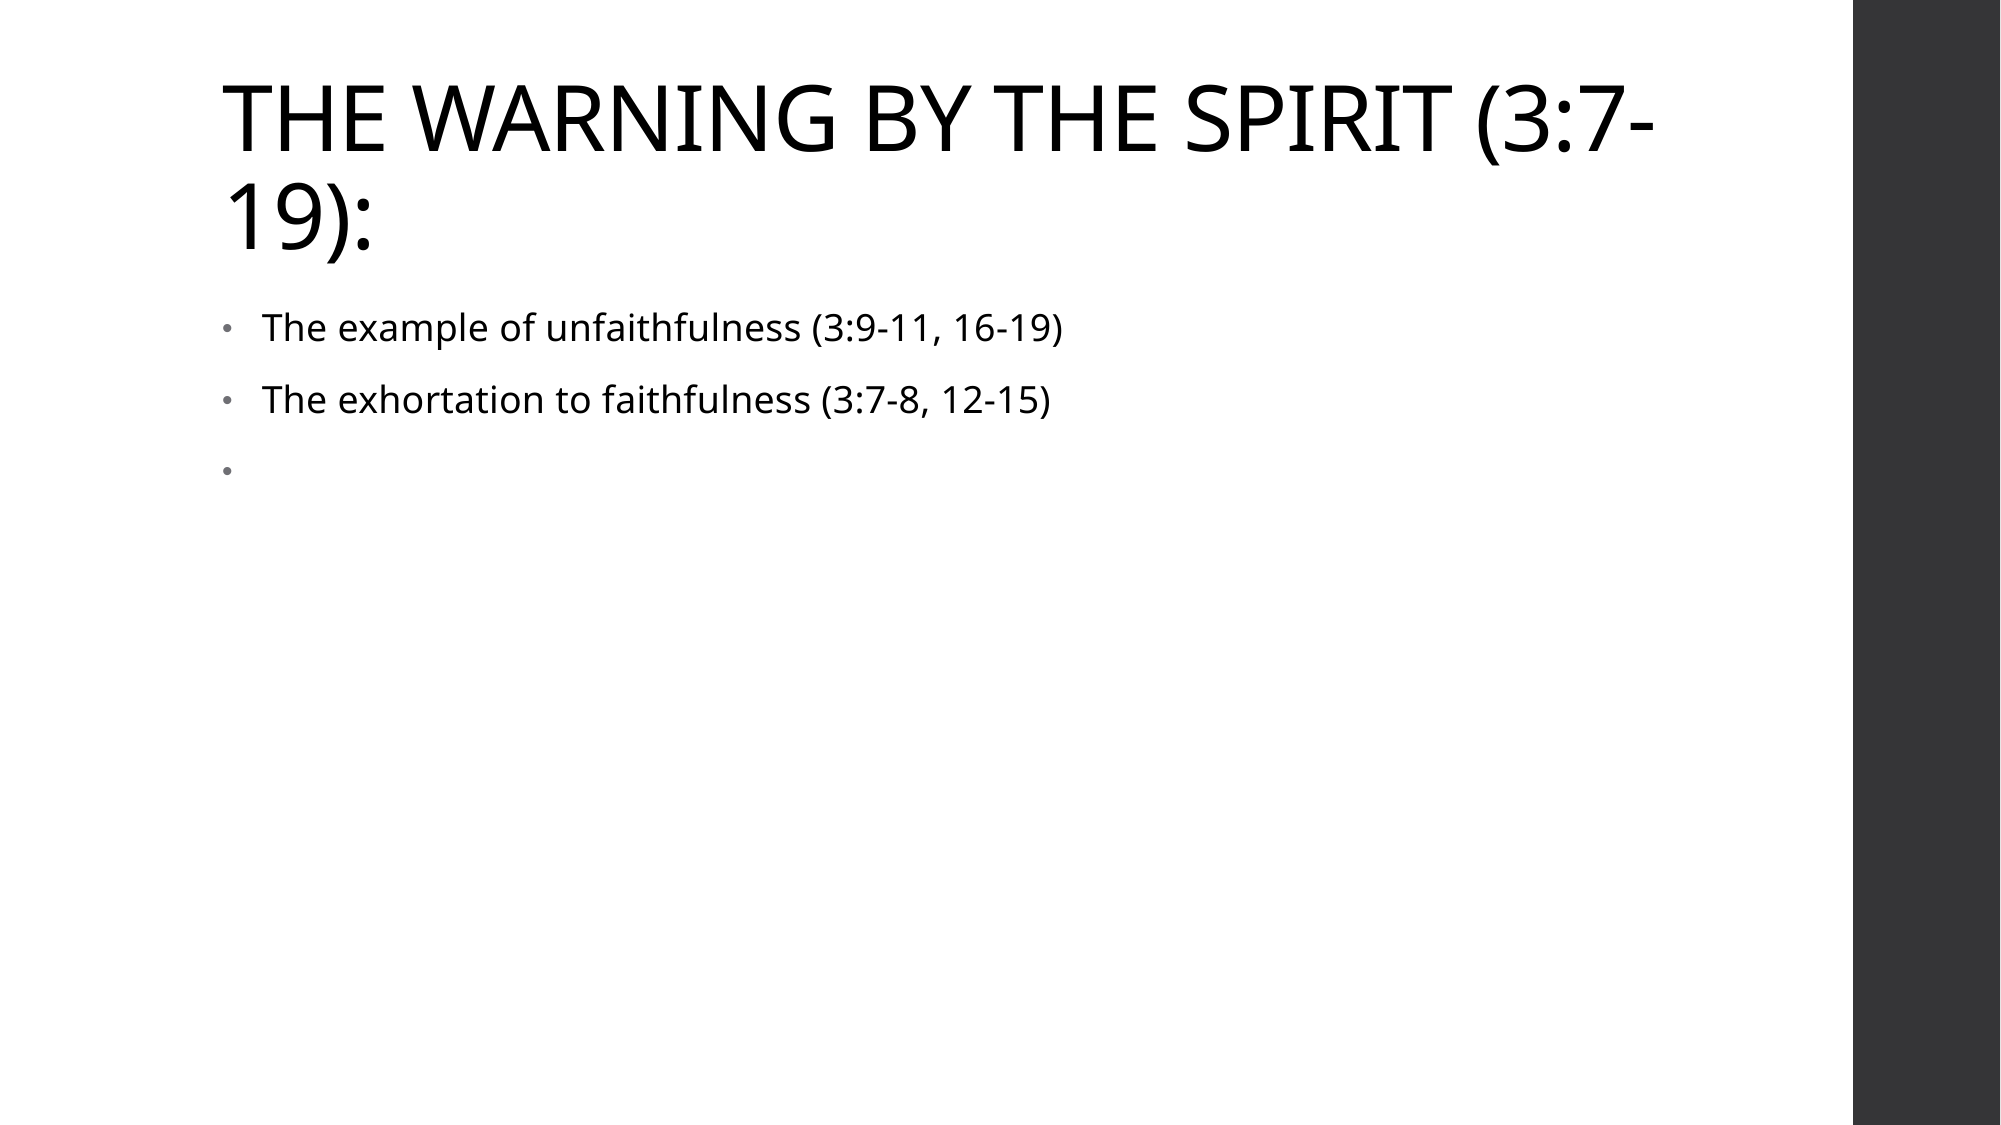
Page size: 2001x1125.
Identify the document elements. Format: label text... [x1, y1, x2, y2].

title THE WARNING BY THE SPIRIT (3:7-19): [206, 60, 1797, 278]
list The example of unfaithfulness (3:9-11, 16-19) The exhortation to faithfulness (3:7-8, 12-15) [206, 299, 1617, 1014]
